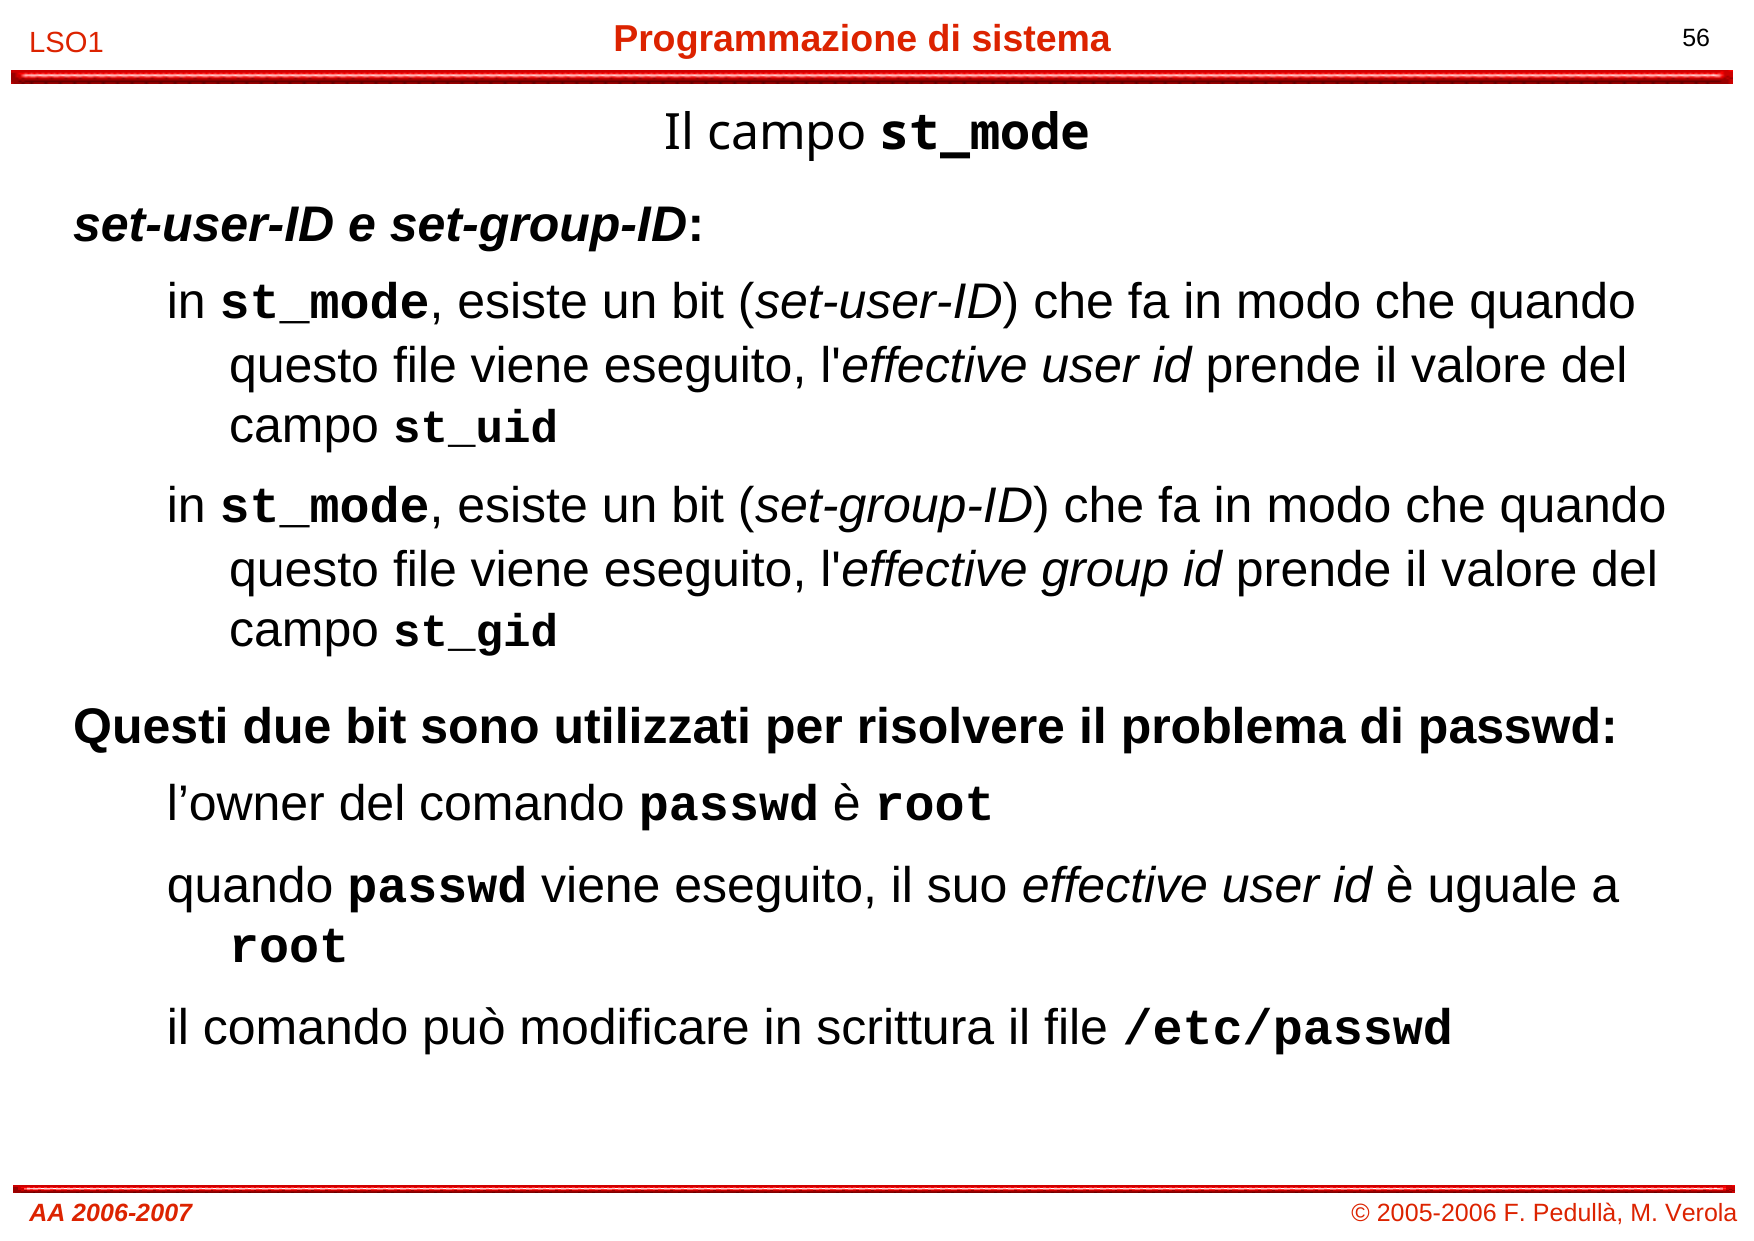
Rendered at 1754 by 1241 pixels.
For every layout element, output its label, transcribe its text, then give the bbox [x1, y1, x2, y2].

list set-user-ID e set-group-ID: in st_mode, esiste un bit (set-user-ID) che fa in modo che quando questo file viene eseguito, l'effective user id prende il valore del campo st_uid in st_mode, esiste un bit (set-group-ID) che fa in modo che quando questo file viene eseguito, l'effective group id prende il valore del campo st_gid Questi due bit sono utilizzati per risolvere il problema di passwd: l’owner del comando passwd è root quando passwd viene eseguito, il suo effective user id è uguale a root il comando può modificare in scrittura il file /etc/passwd [58, 184, 1696, 1148]
picture [11, 70, 1733, 84]
picture [13, 1185, 1735, 1193]
title Il campo st_mode [436, 84, 1319, 180]
